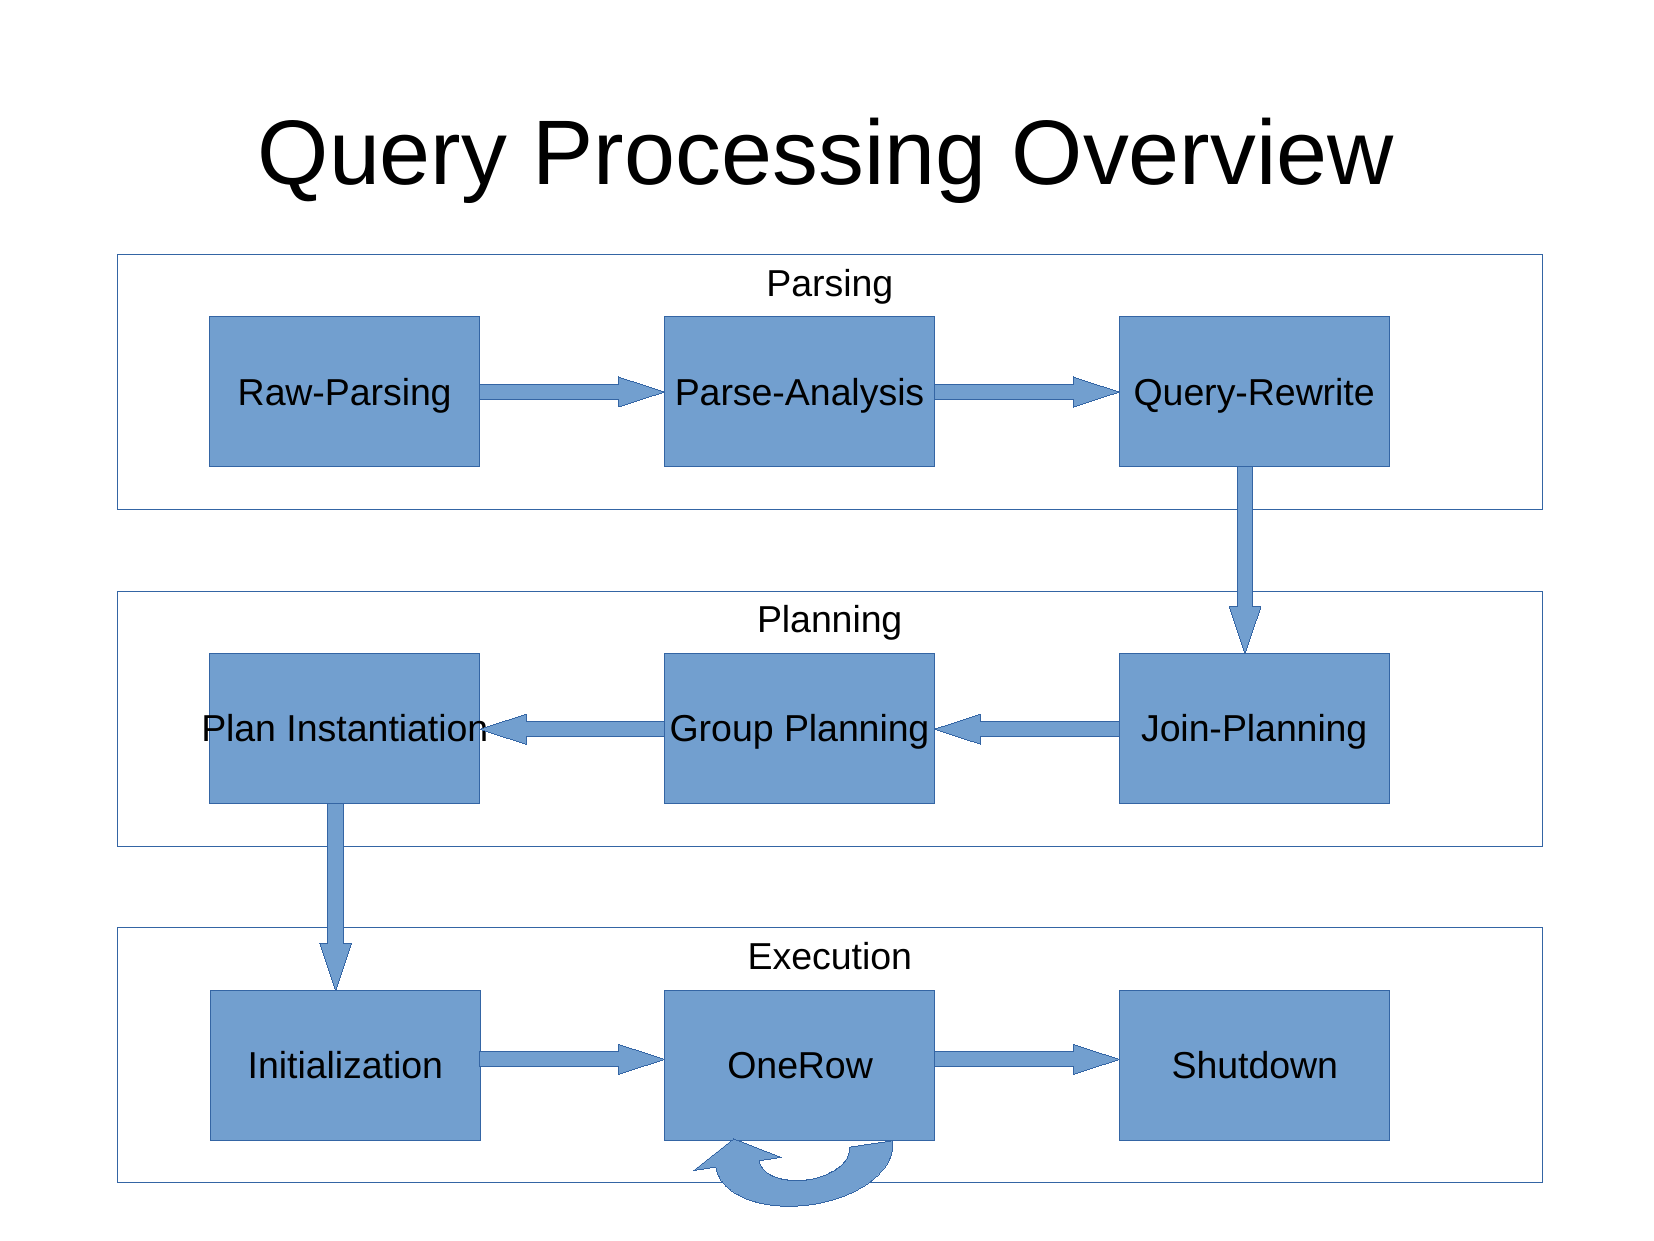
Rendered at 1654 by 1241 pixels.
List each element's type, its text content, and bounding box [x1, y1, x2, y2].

text_box Group Planning [664, 653, 935, 804]
text_box [479, 714, 665, 745]
text_box [479, 376, 665, 407]
title Query Processing Overview [82, 49, 1571, 257]
text_box Initialization [210, 990, 481, 1141]
text_box Shutdown [1119, 990, 1390, 1141]
text_box OneRow [664, 990, 935, 1141]
text_box [934, 714, 1120, 745]
text_box Planning [344, 591, 1543, 847]
text_box Parsing [117, 254, 1543, 510]
text_box Plan Instantiation [209, 653, 480, 804]
text_box [934, 1044, 1120, 1075]
text_box Planning [117, 591, 1244, 847]
text_box [693, 1138, 893, 1207]
text_box Execution [337, 927, 1543, 1183]
text_box [934, 376, 1120, 408]
text_box [319, 803, 352, 991]
text_box [479, 1044, 665, 1075]
text_box Execution [743, 1141, 884, 1180]
text_box Execution [117, 927, 729, 1183]
text_box [1229, 466, 1261, 654]
text_box Join-Planning [1119, 653, 1390, 804]
